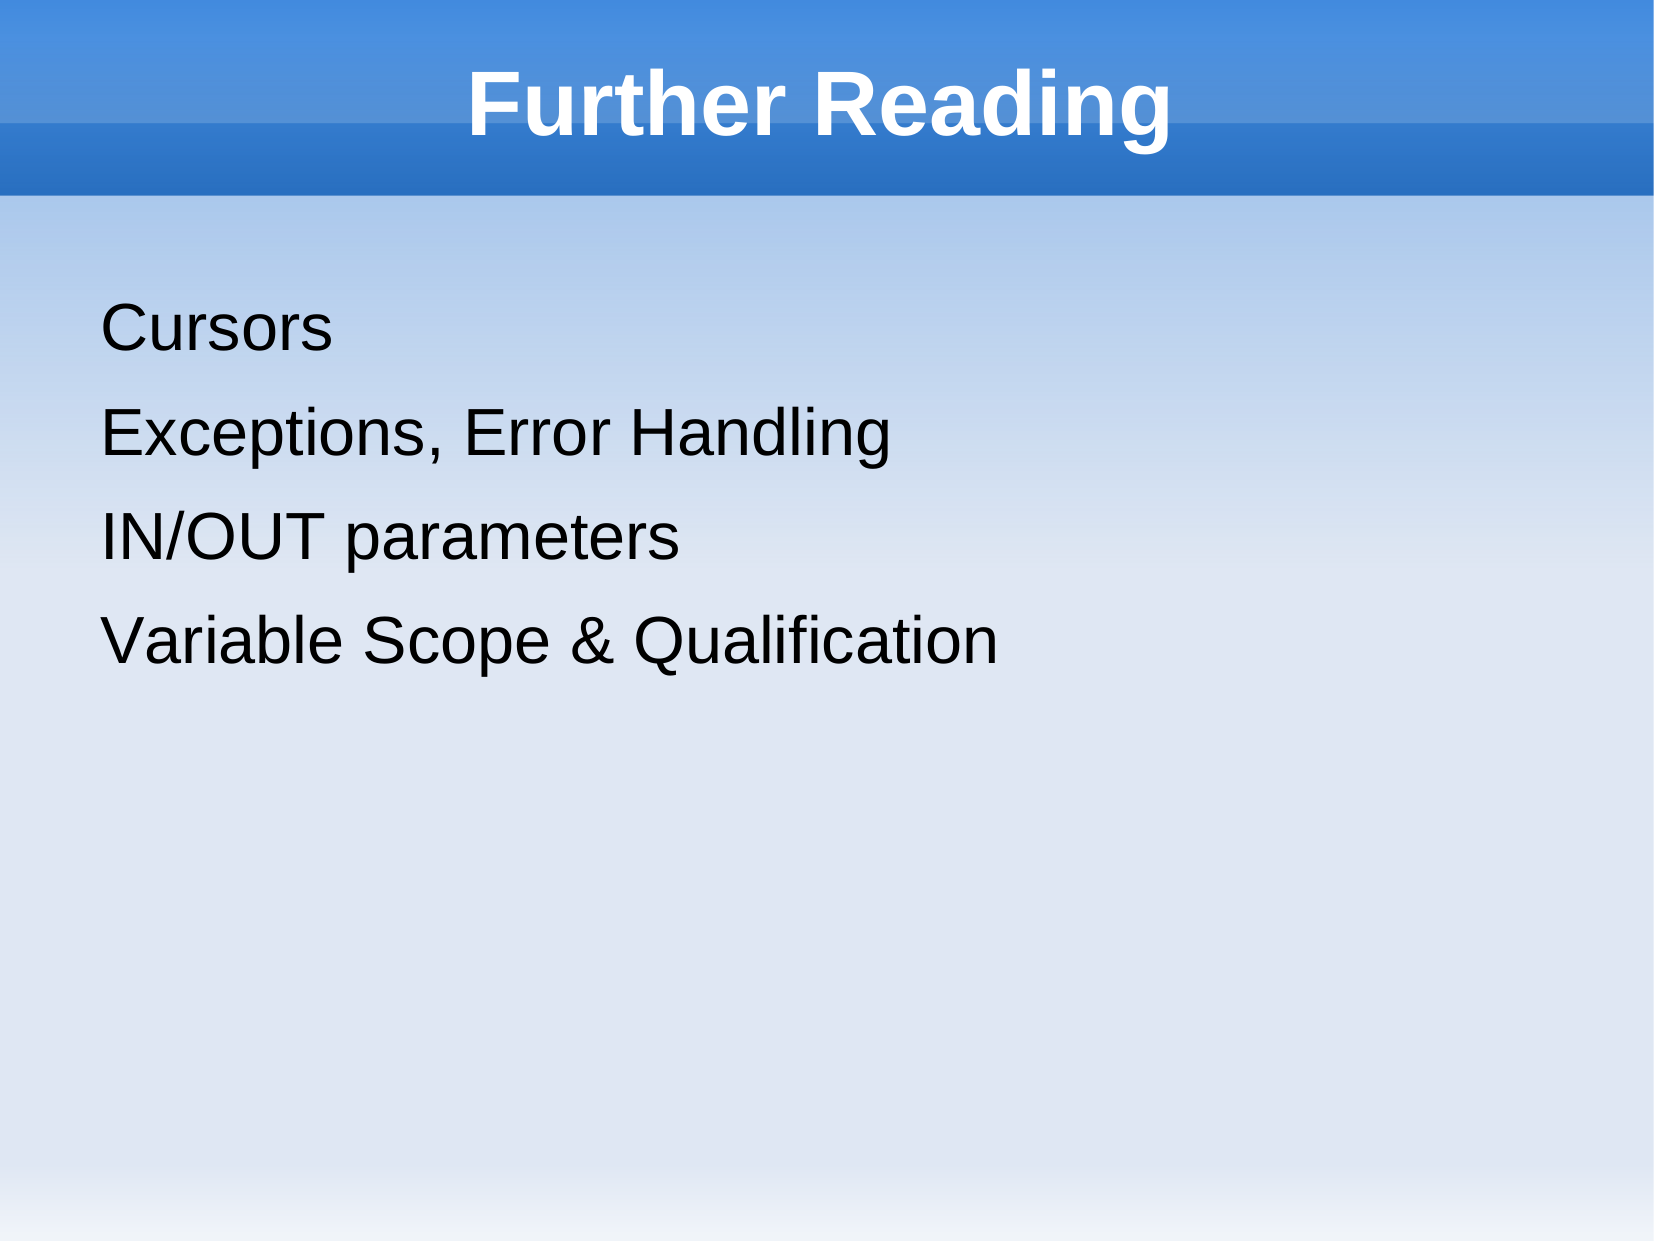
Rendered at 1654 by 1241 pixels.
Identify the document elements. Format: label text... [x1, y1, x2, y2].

picture [0, 0, 1654, 1241]
list Cursors Exceptions, Error Handling IN/OUT parameters Variable Scope & Qualification [82, 290, 1571, 1094]
title Further Reading [76, 7, 1565, 200]
